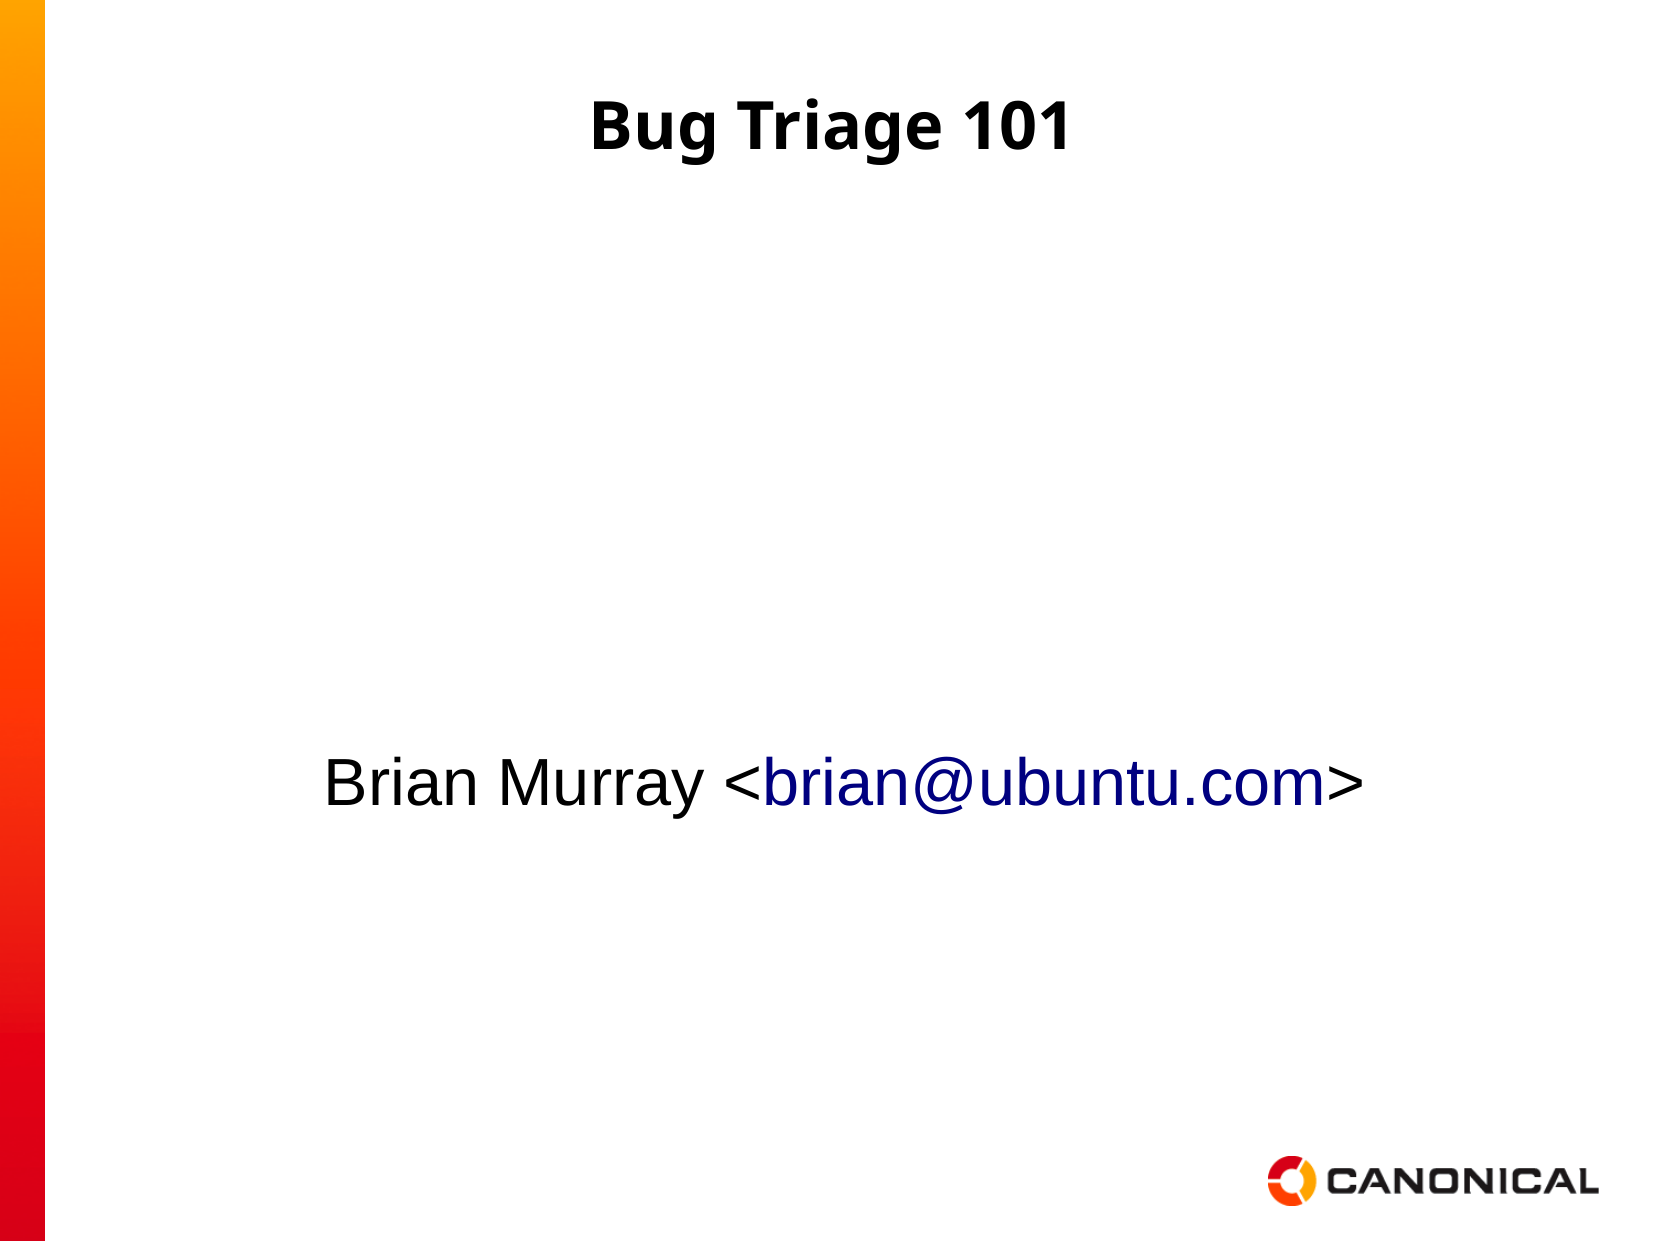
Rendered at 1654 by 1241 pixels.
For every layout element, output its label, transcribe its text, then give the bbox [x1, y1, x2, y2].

text_box Brian Murray <brian@ubuntu.com> [76, 509, 1589, 1055]
picture [0, 0, 45, 1241]
title Bug Triage 101 [76, 40, 1589, 207]
picture [1268, 1156, 1599, 1206]
